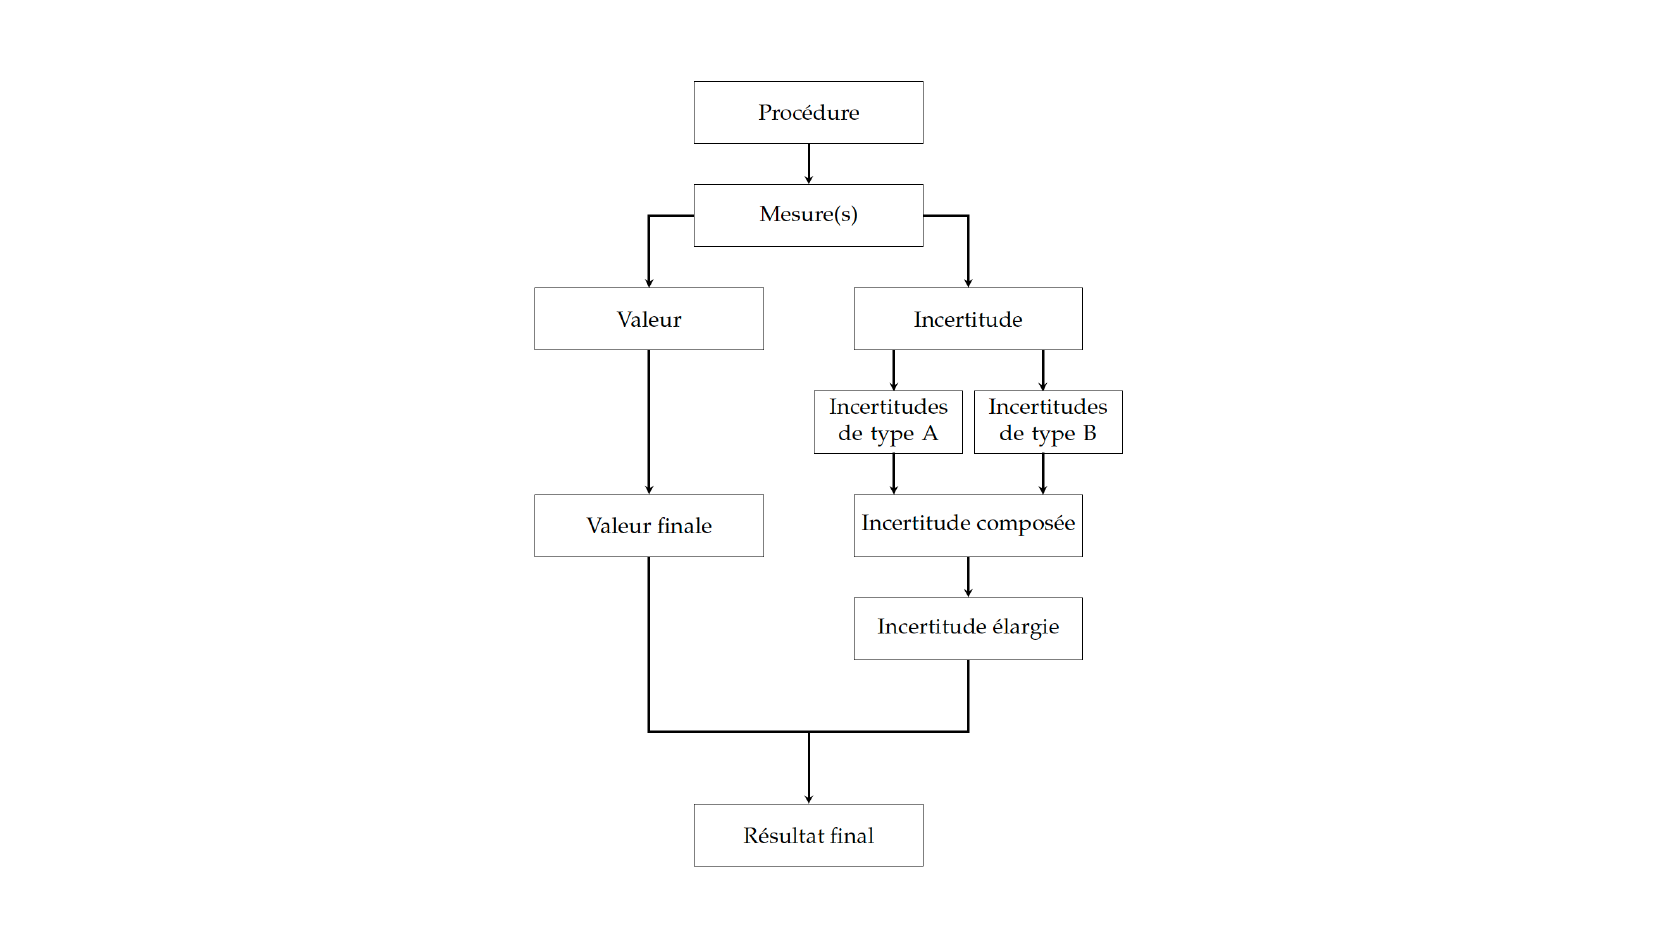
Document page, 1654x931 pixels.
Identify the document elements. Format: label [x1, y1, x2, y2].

picture [498, 59, 1156, 886]
